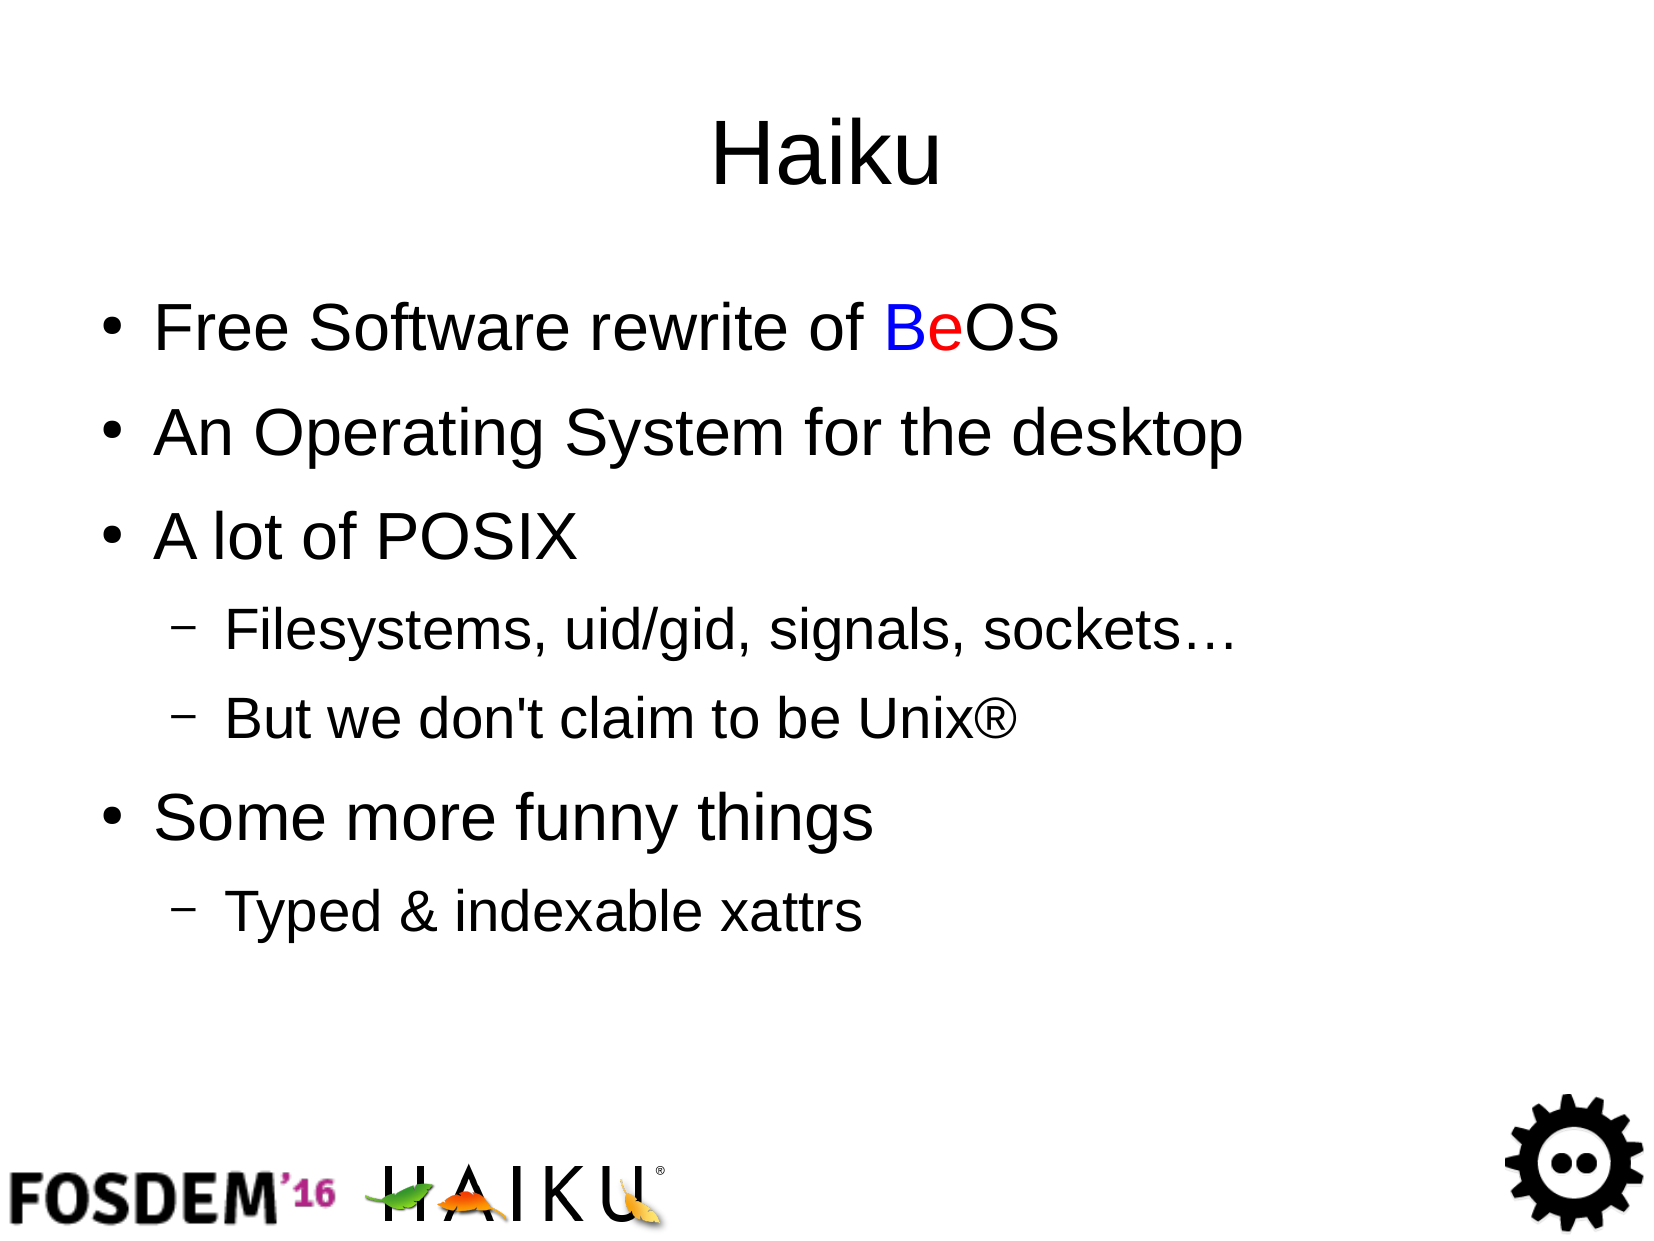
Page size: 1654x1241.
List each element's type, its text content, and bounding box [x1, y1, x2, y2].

picture [0, 1152, 350, 1241]
picture [363, 1163, 670, 1235]
picture [1505, 1094, 1648, 1235]
title Haiku [82, 49, 1571, 257]
list Free Software rewrite of BeOS An Operating System for the desktop A lot of POSIX Filesystems, uid/gid, signals, sockets… But we don't claim to be Unix® Some more funny things Typed & indexable xattrs [82, 290, 1571, 1010]
